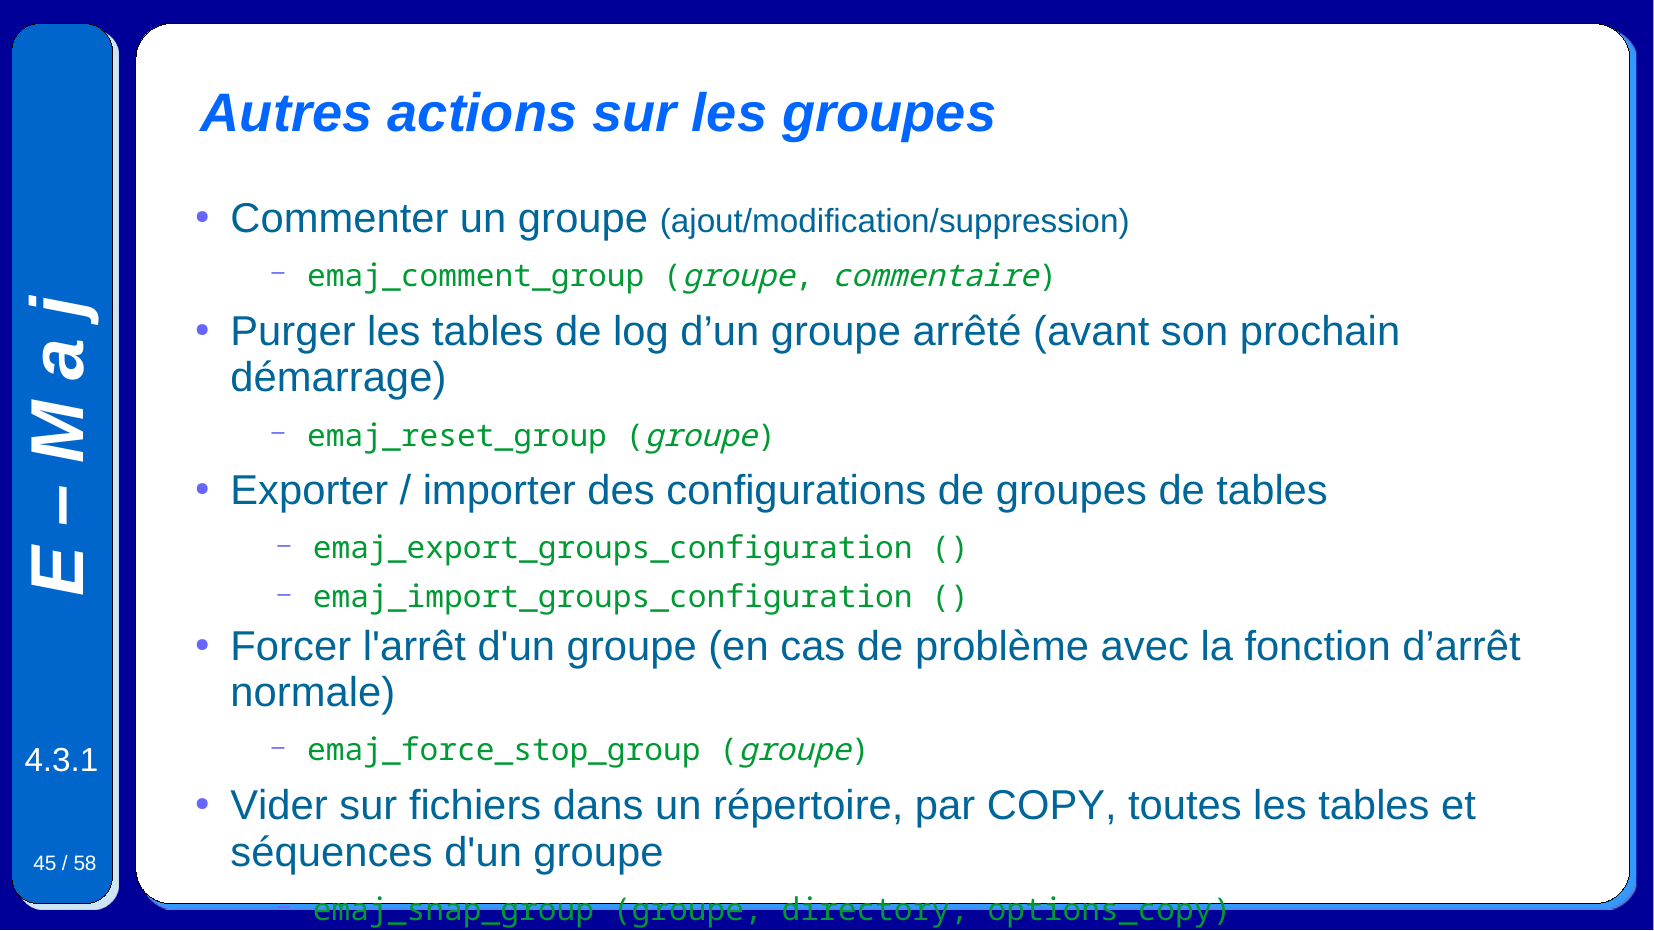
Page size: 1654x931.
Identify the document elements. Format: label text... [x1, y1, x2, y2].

list Commenter un groupe (ajout/modification/suppression) emaj_comment_group (groupe, commentaire) Purger les tables de log d’un groupe arrêté (avant son prochain démarrage) emaj_reset_group (groupe) Exporter / importer des configurations de groupes de tables emaj_export_groups_configuration () emaj_import_groups_configuration () Forcer l'arrêt d'un groupe (en cas de problème avec la fonction d’arrêt normale) emaj_force_stop_group (groupe) Vider sur fichiers dans un répertoire, par COPY, toutes les tables et séquences d'un groupe emaj_snap_group (groupe, directory, options_copy) [177, 194, 1587, 891]
title Autres actions sur les groupes [200, 34, 1575, 191]
